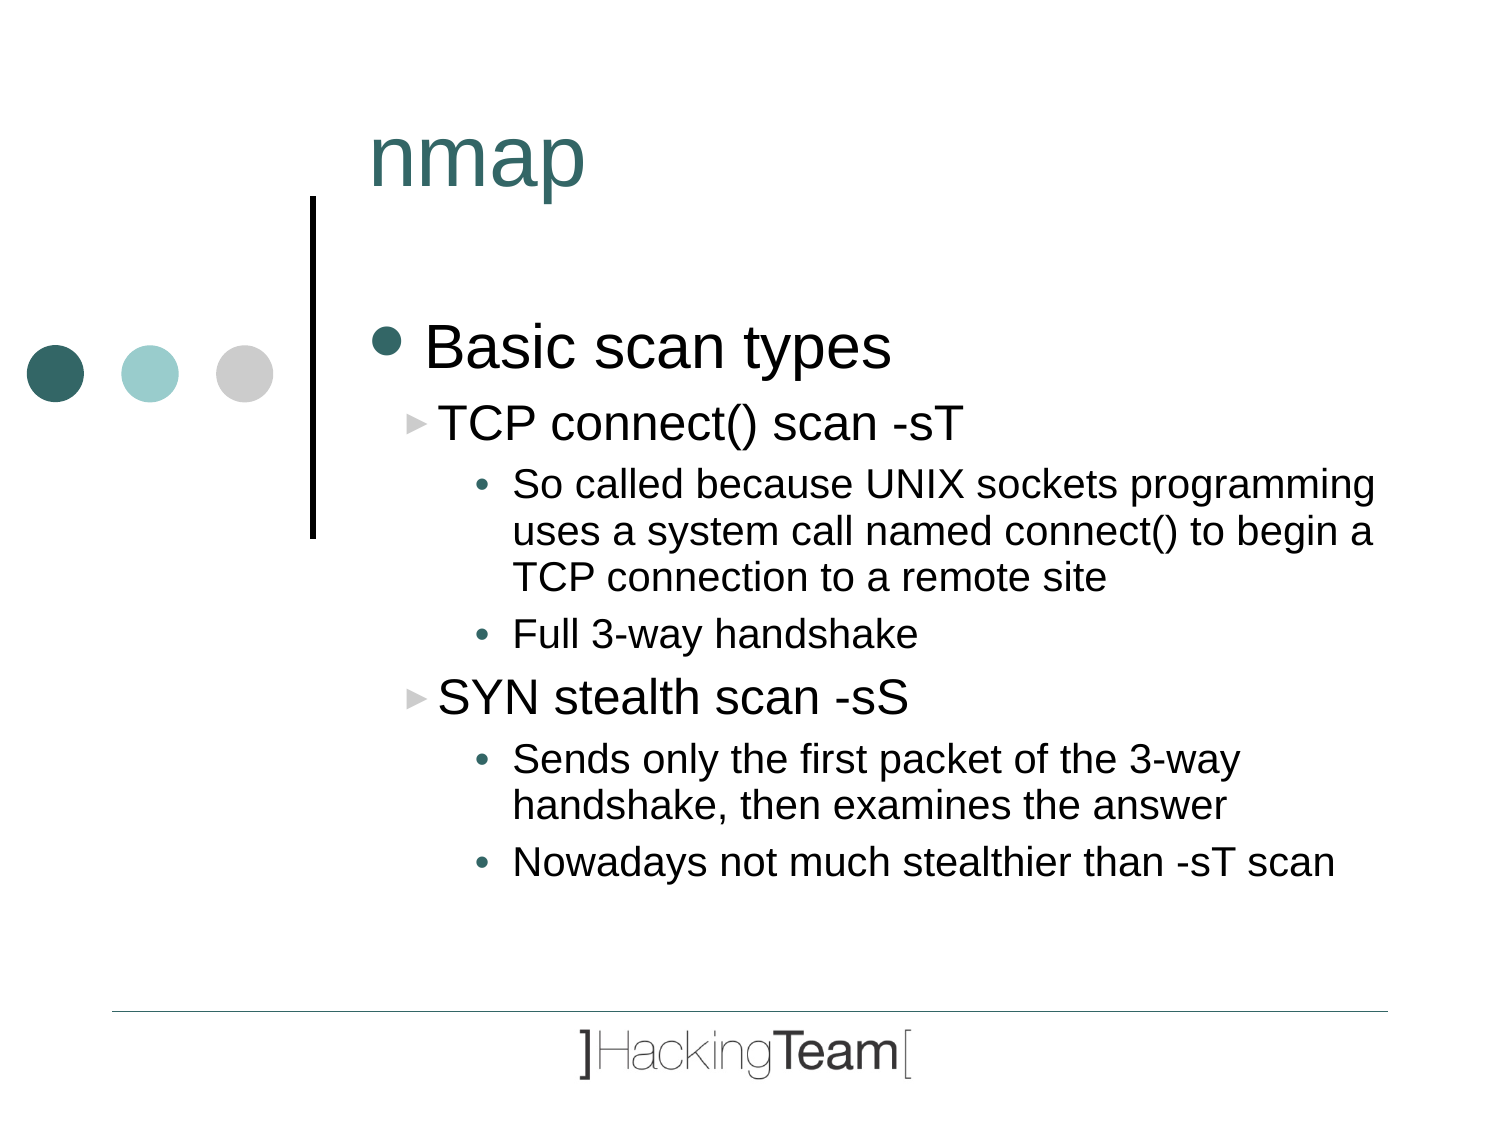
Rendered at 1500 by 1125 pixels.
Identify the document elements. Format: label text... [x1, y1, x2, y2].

title nmap [249, 38, 1401, 275]
picture [574, 1041, 916, 1084]
list Basic scan types TCP connect() scan -sT So called because UNIX sockets programming uses a system call named connect() to begin a TCP connection to a remote site Full 3-way handshake SYN stealth scan -sS Sends only the first packet of the 3-way handshake, then examines the answer Nowadays not much stealthier than -sT scan [249, 312, 1401, 1041]
